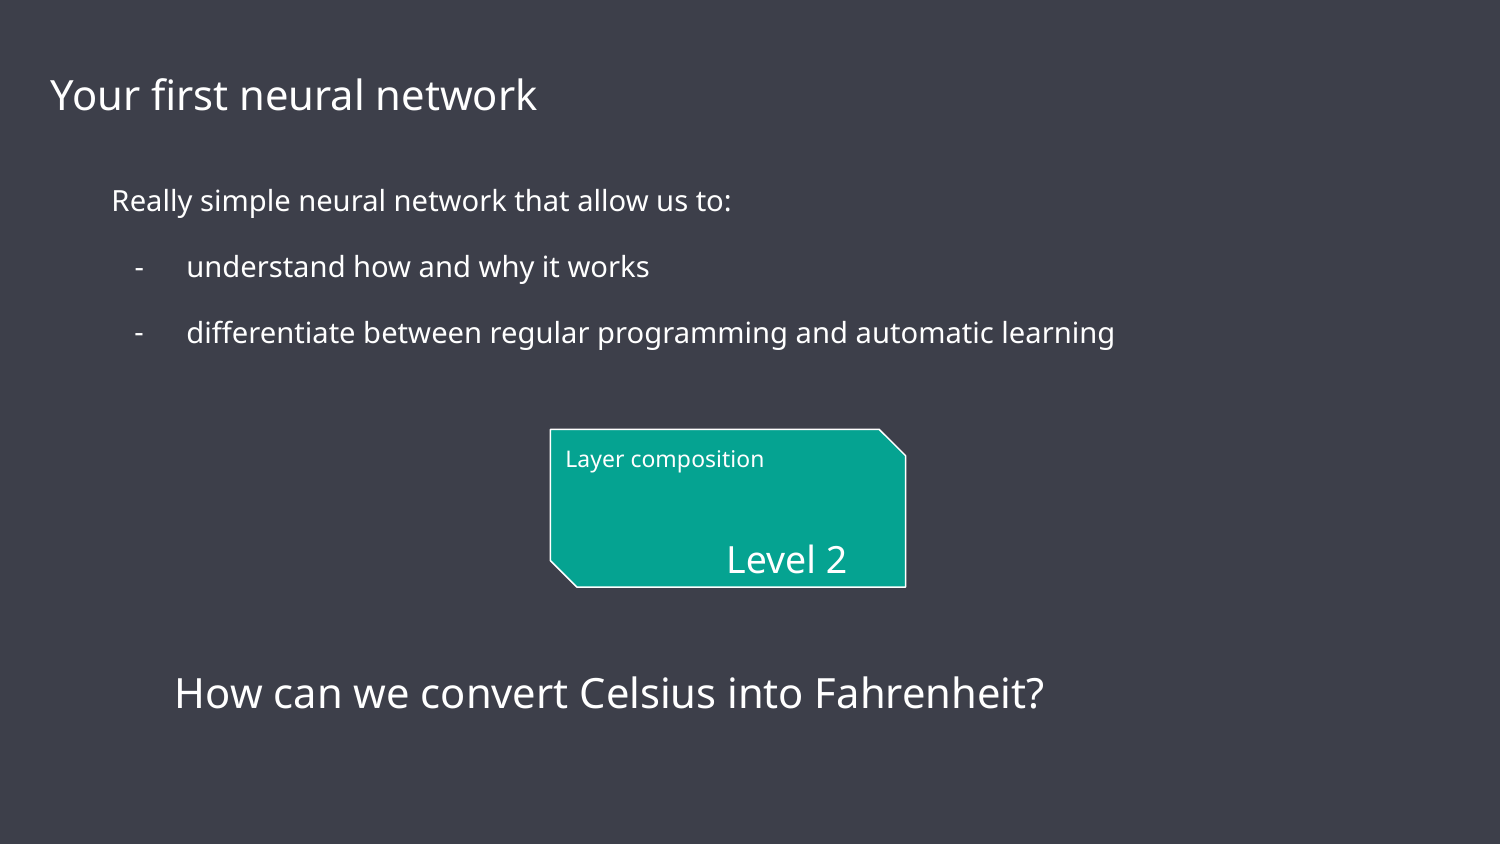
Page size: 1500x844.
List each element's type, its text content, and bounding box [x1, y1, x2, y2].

text_box Layer composition [550, 429, 906, 496]
text_box [550, 496, 906, 588]
text_box Your first neural network [35, 53, 801, 120]
text_box understand how and why it works [96, 233, 791, 298]
text_box differentiate between regular programming and automatic learning [96, 298, 1360, 365]
text_box Level 2 [668, 521, 906, 588]
text_box How can we convert Celsius into Fahrenheit? [159, 651, 1297, 718]
text_box Really simple neural network that allow us to: [96, 167, 935, 234]
